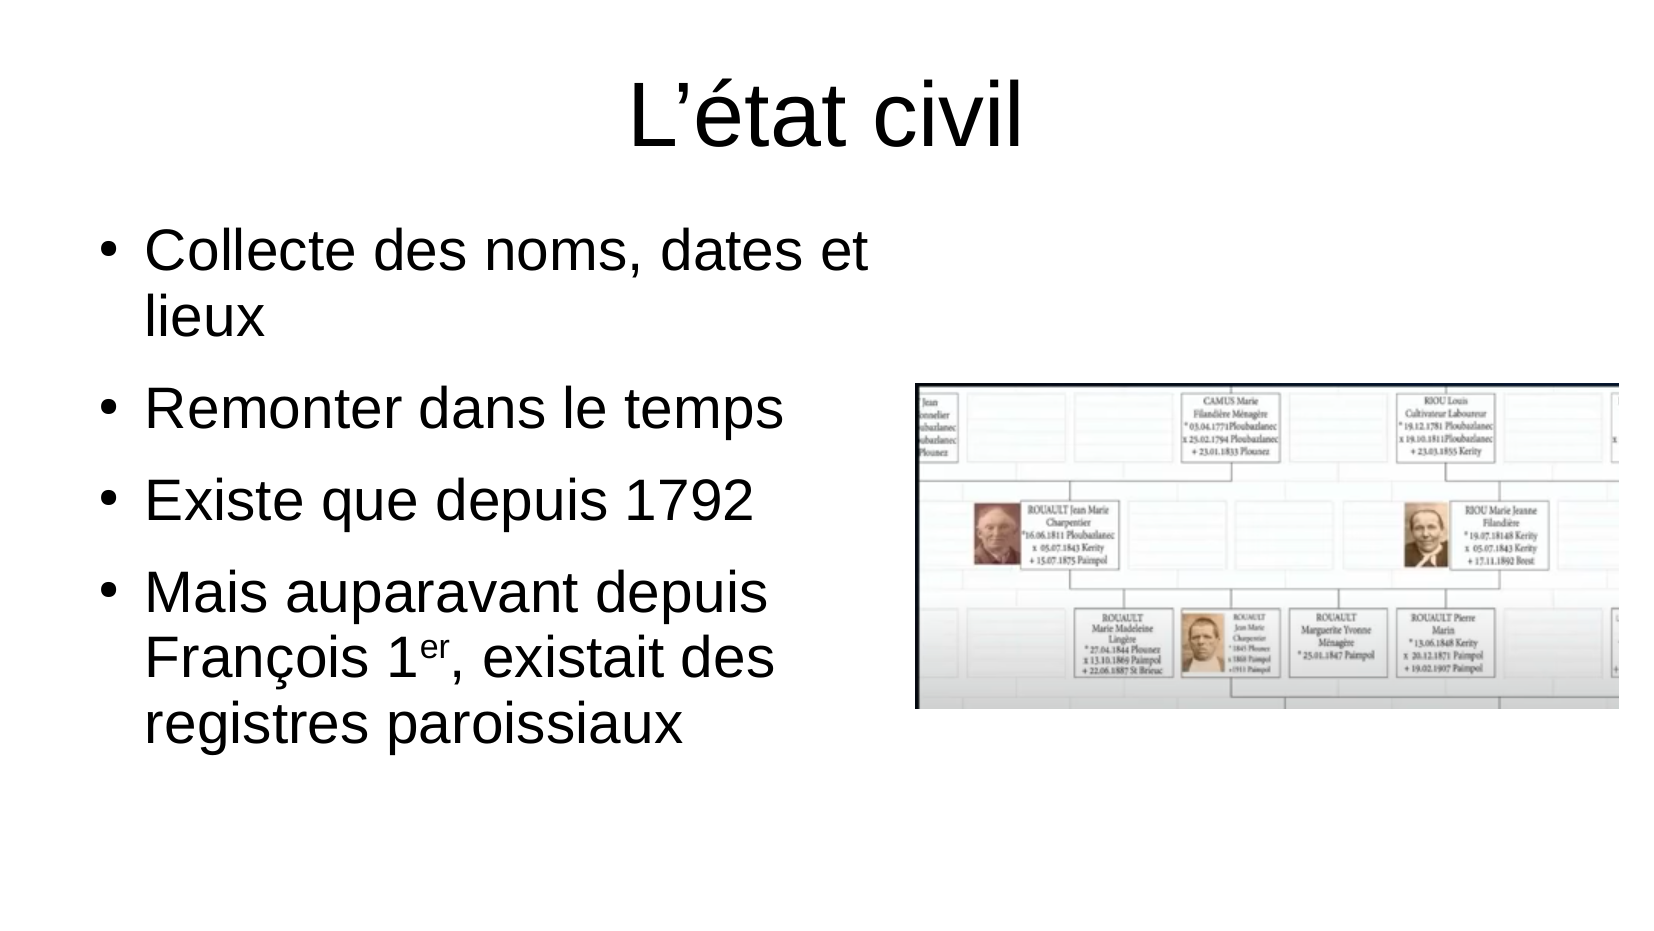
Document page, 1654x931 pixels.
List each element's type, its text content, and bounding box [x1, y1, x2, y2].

title L’état civil [82, 37, 1571, 193]
picture [915, 383, 1619, 709]
list Collecte des noms, dates et lieux Remonter dans le temps Existe que depuis 1792 Mais auparavant depuis François 1er, existait des registres paroissiaux [82, 217, 945, 758]
